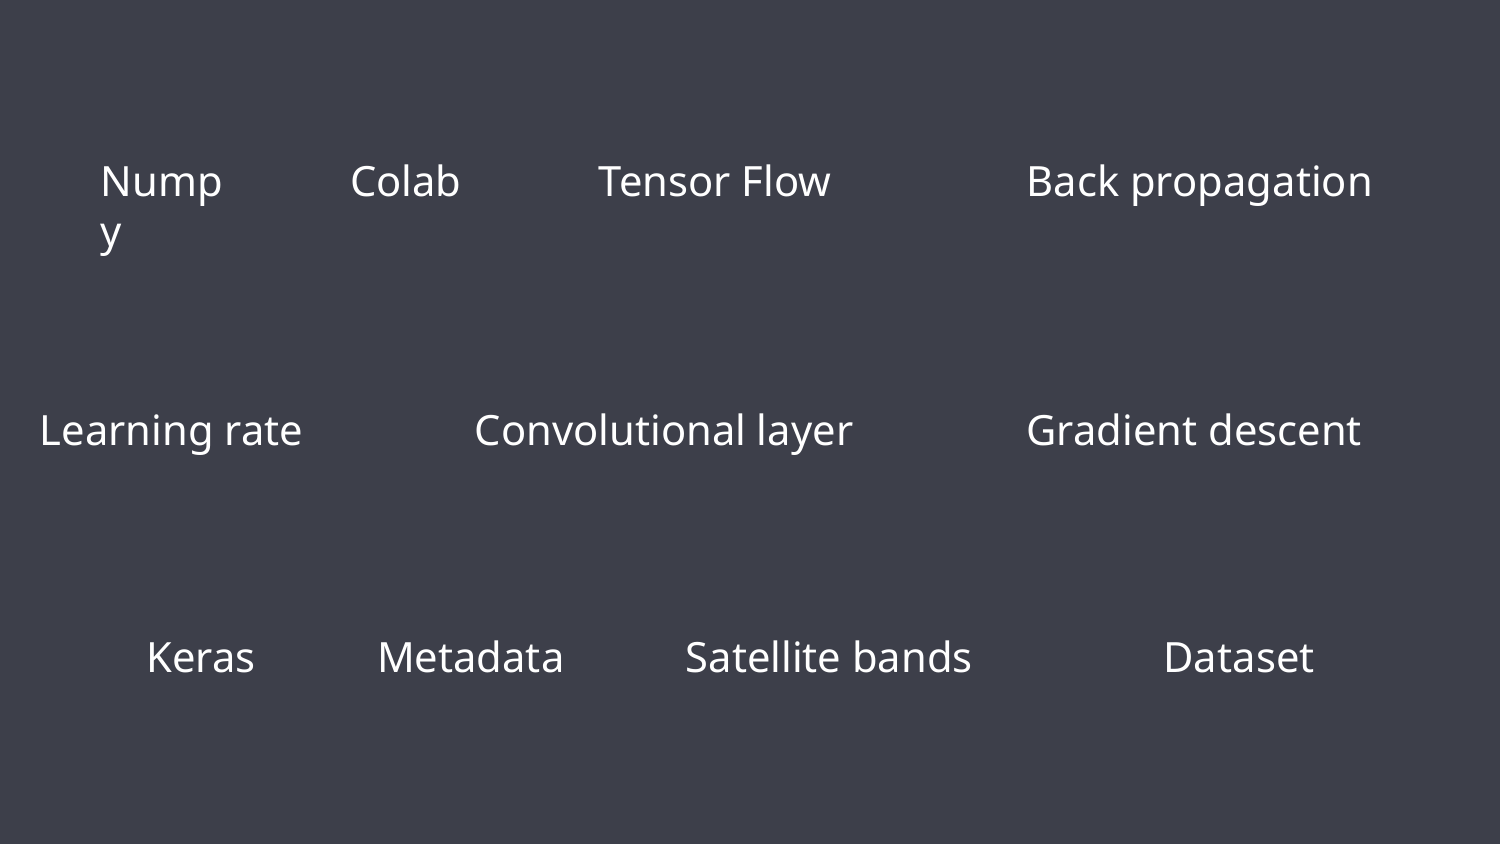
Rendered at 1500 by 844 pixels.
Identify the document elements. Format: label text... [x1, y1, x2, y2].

text_box Numpy [85, 139, 252, 206]
text_box Colab [334, 139, 501, 206]
text_box Convolutional layer [459, 388, 973, 455]
text_box Keras [131, 615, 298, 682]
text_box Gradient descent [1011, 388, 1448, 455]
text_box Satellite bands [670, 615, 1084, 682]
text_box Tensor Flow [583, 139, 916, 206]
text_box Learning rate [24, 388, 389, 455]
text_box Dataset [1148, 615, 1393, 682]
text_box Numpy [204, 176, 217, 193]
text_box Metadata [362, 615, 606, 682]
text_box Back propagation [1011, 139, 1474, 206]
